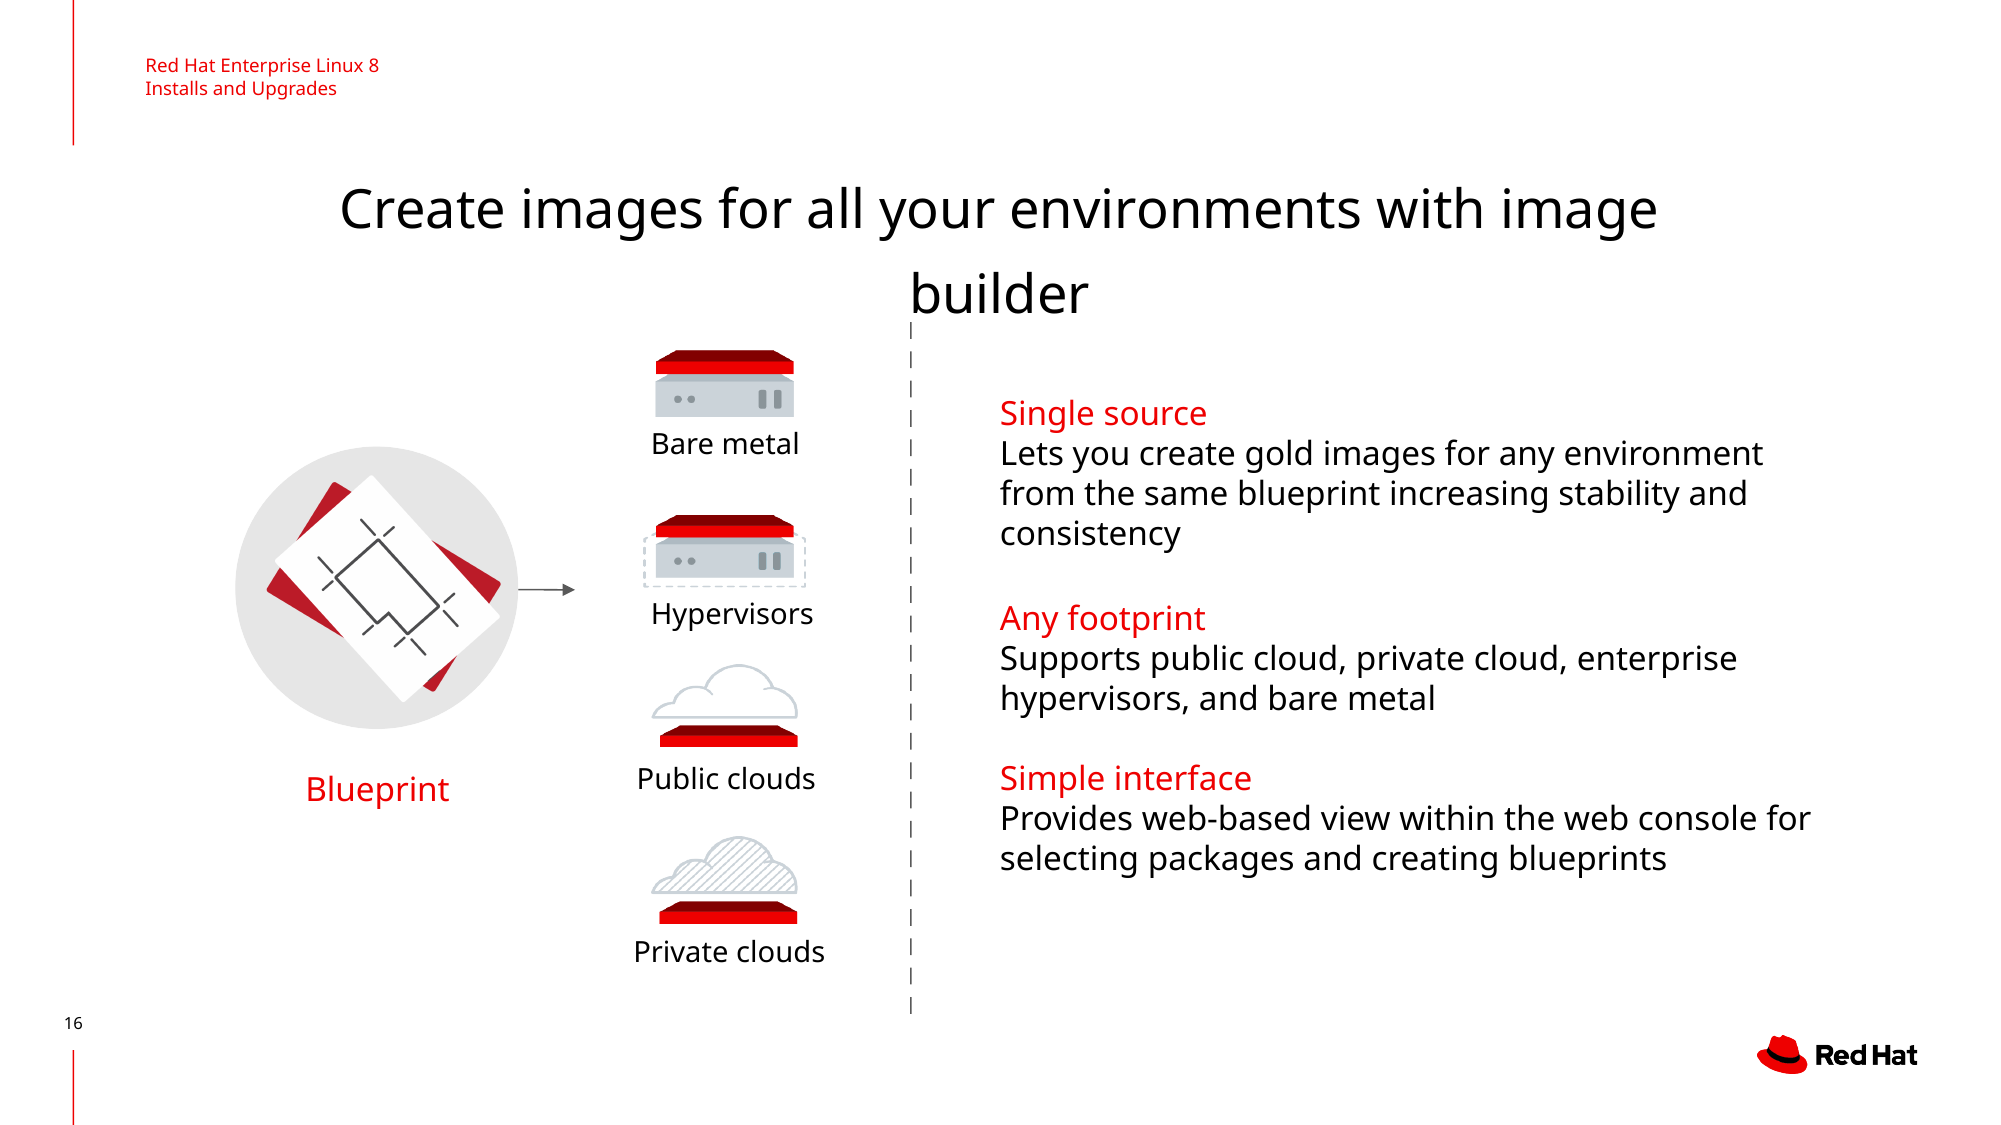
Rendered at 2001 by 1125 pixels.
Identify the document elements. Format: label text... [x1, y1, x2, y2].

picture [167, 370, 586, 788]
title Create images for all your environments with image builder [287, 155, 1713, 314]
text_box Single source Lets you create gold images for any environment from the same blueprint increasing stability and consistency Any footprint Supports public cloud, private cloud, enterprise hypervisors, and bare metal Simple interface Provides web-based view within the web console for selecting packages and creating blueprints [999, 284, 1834, 985]
text_box Private clouds [618, 917, 849, 964]
slide_number <number> [13, 1012, 134, 1036]
picture [1757, 1035, 1918, 1074]
text_box Blueprint [254, 788, 516, 820]
text_box Hypervisors [635, 580, 831, 627]
text_box Bare metal [635, 410, 831, 457]
text_box Public clouds [621, 745, 846, 792]
picture [643, 515, 806, 589]
picture [655, 350, 794, 417]
picture [651, 664, 798, 747]
text_box Red Hat Enterprise Linux 8 Installs and Upgrades [73, 9, 919, 144]
picture [651, 836, 798, 924]
